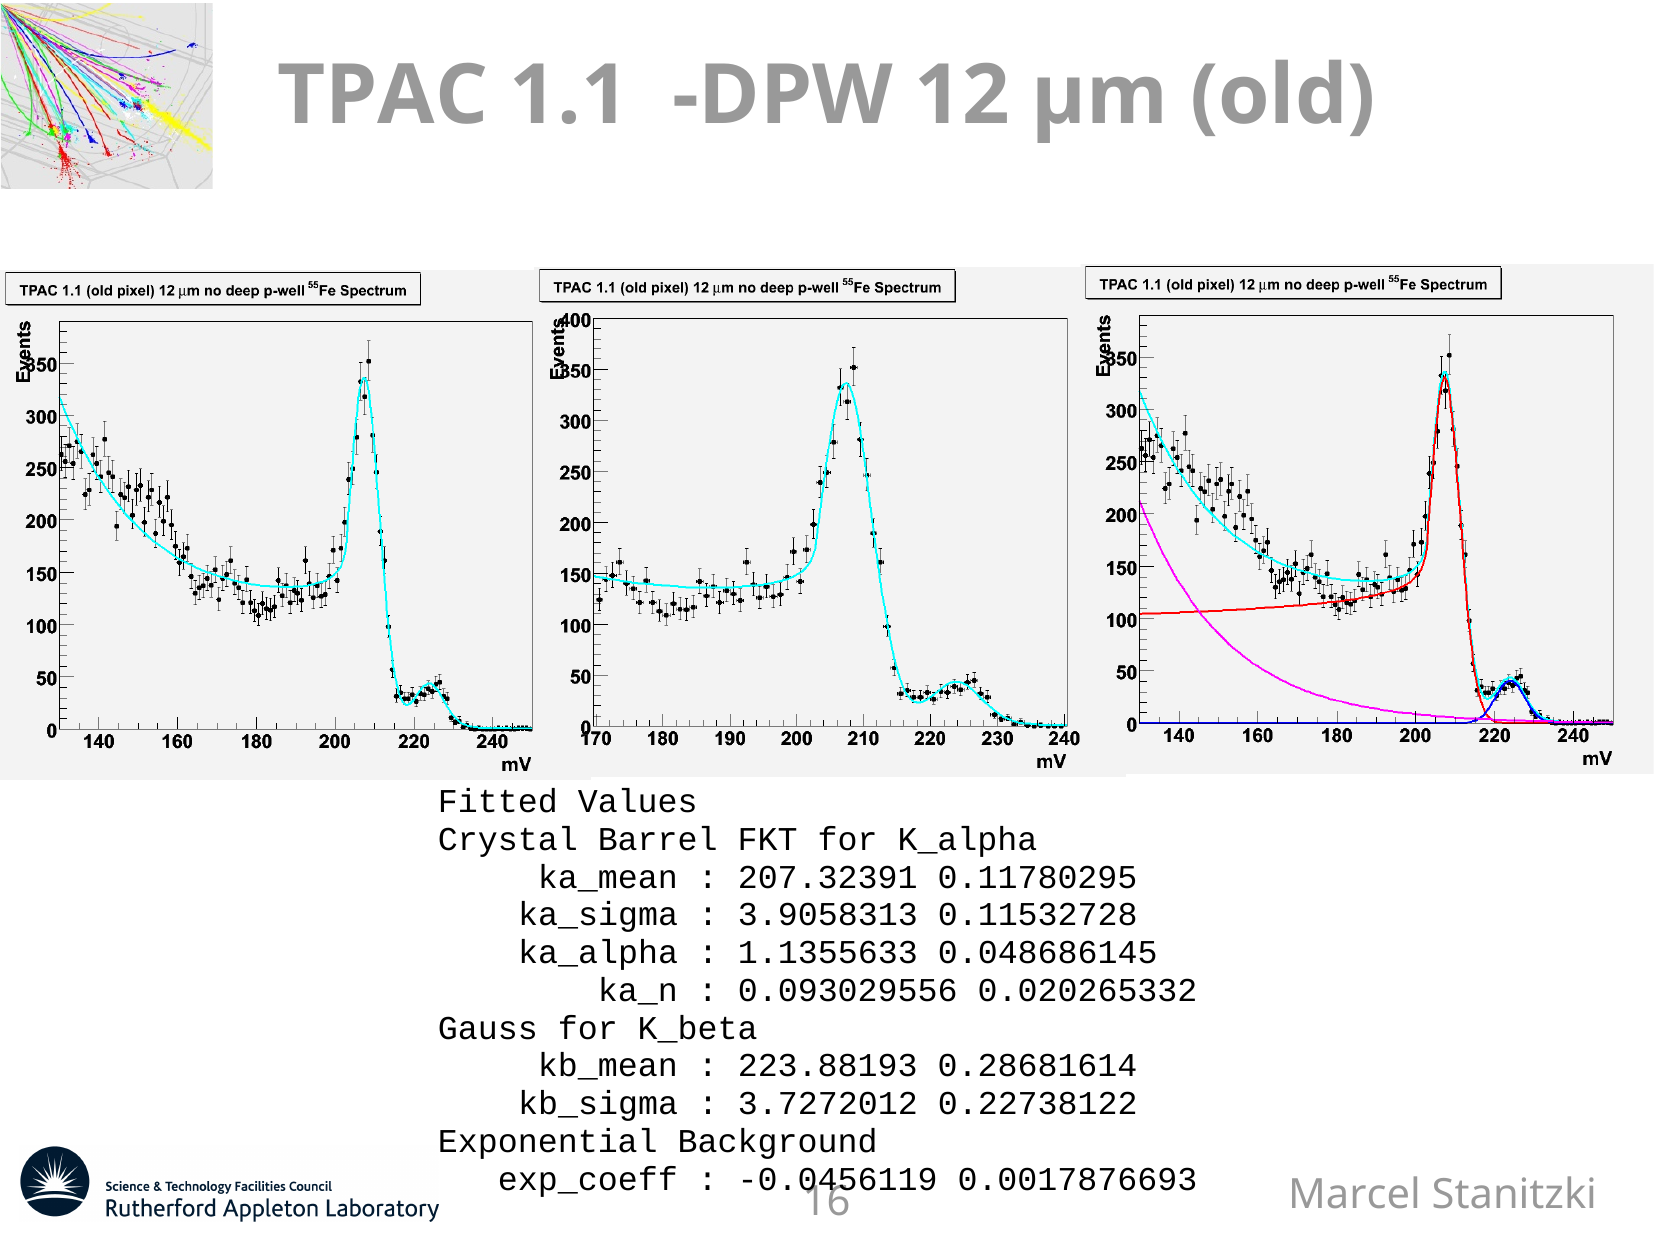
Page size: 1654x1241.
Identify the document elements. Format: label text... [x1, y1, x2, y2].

picture [0, 264, 1654, 780]
title TPAC 1.1 -DPW 12 μm (old) [203, 0, 1451, 193]
picture [0, 3, 203, 189]
text_box Fitted Values Crystal Barrel FKT for K_alpha ka_mean : 207.32391 0.11780295 ka_sigma : 3.9058313 0.11532728 ka_alpha : 1.1355633 0.048686145 ka_n : 0.093029556 0.020265332 Gauss for K_beta kb_mean : 223.88193 0.28681614 kb_sigma : 3.7272012 0.22738122 Exponential Background exp_coeff : -0.0456119 0.0017876693 [423, 777, 1213, 1186]
picture [19, 1145, 439, 1222]
